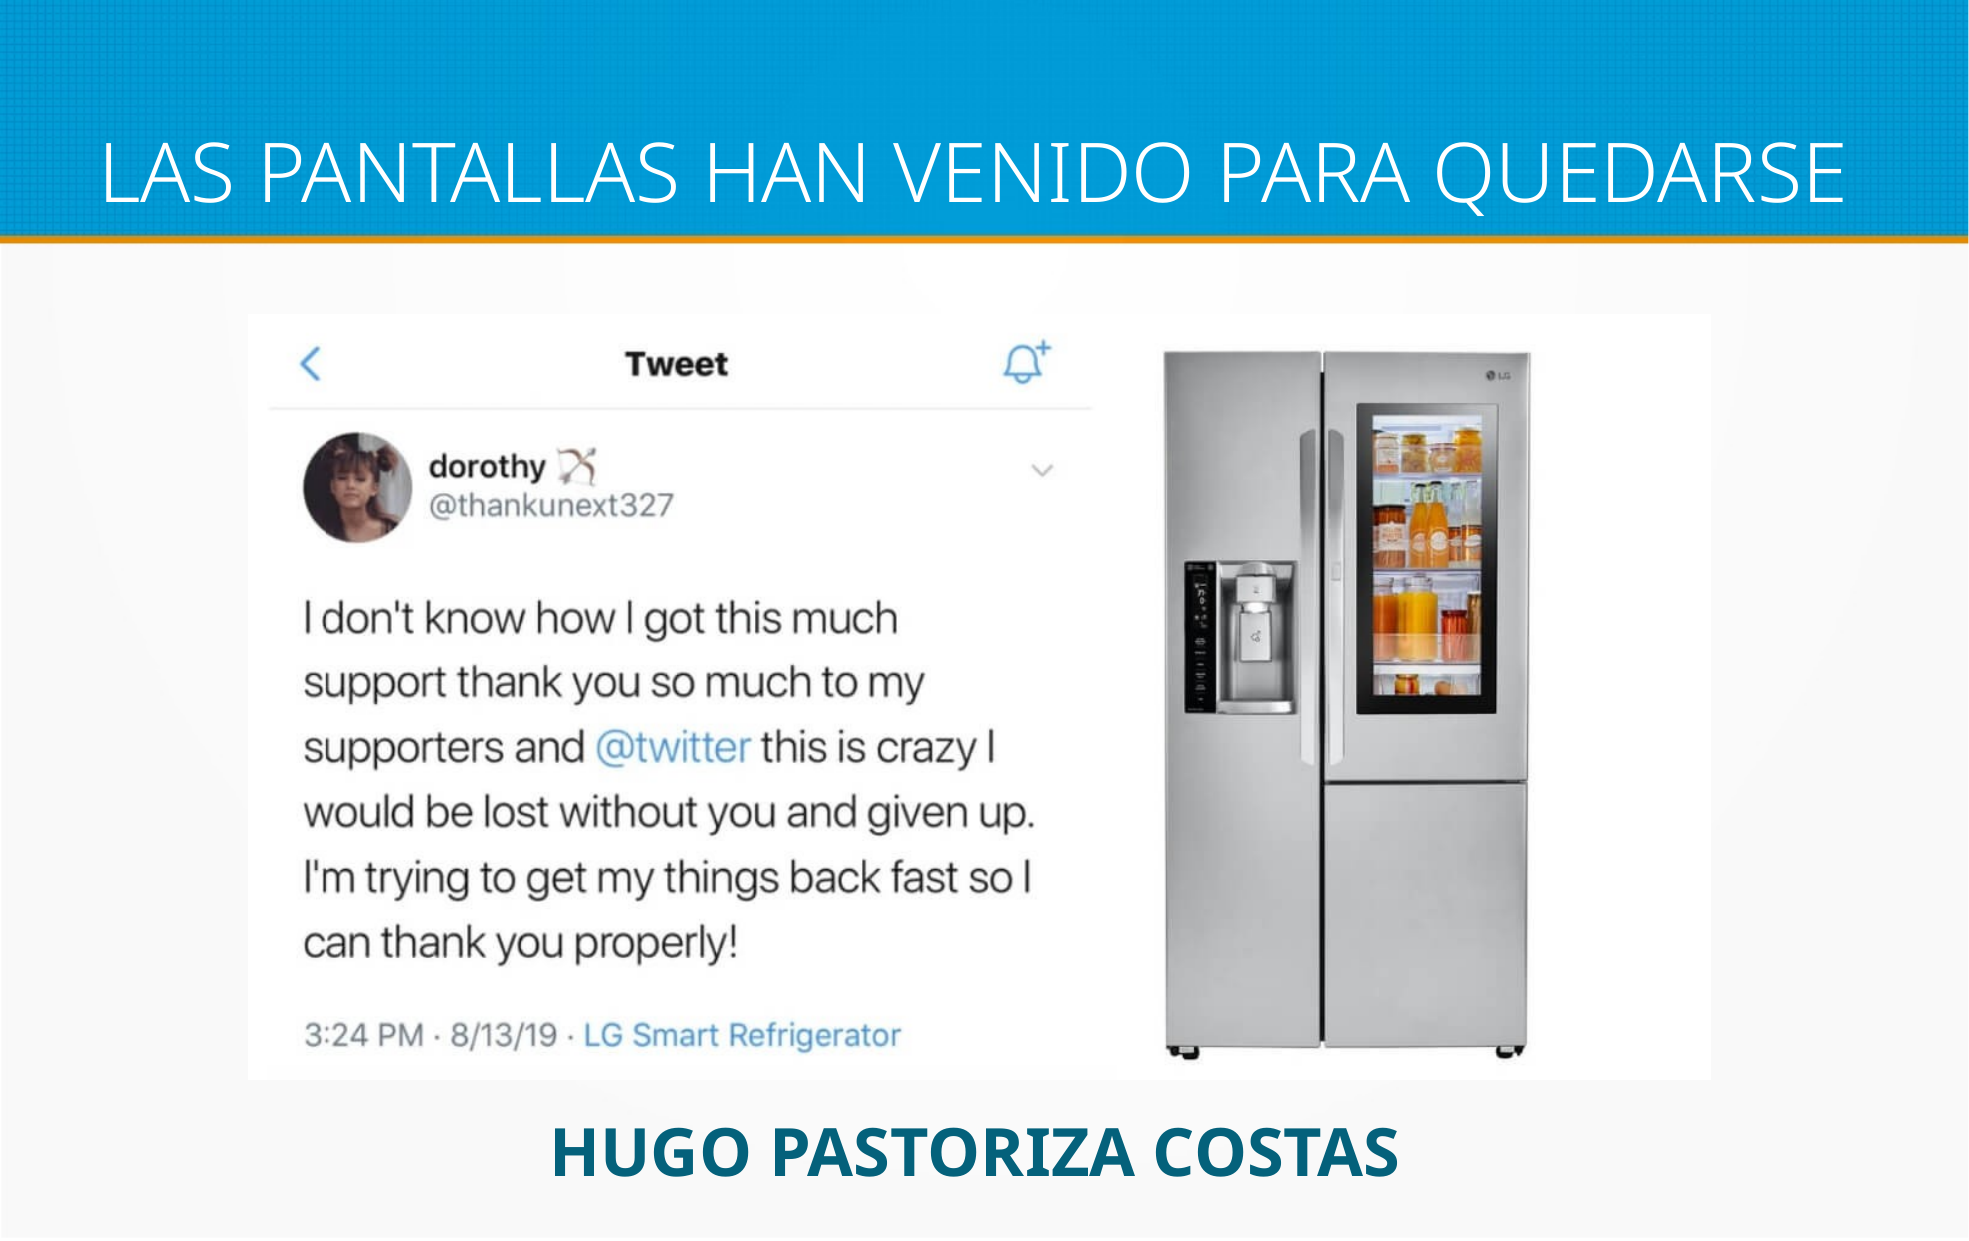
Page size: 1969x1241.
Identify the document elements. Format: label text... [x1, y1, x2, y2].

subtitle HUGO PASTORIZA COSTAS [94, 767, 1857, 1241]
picture [0, 233, 1969, 1241]
title LAS PANTALLAS HAN VENIDO PARA QUEDARSE [98, 19, 1870, 227]
